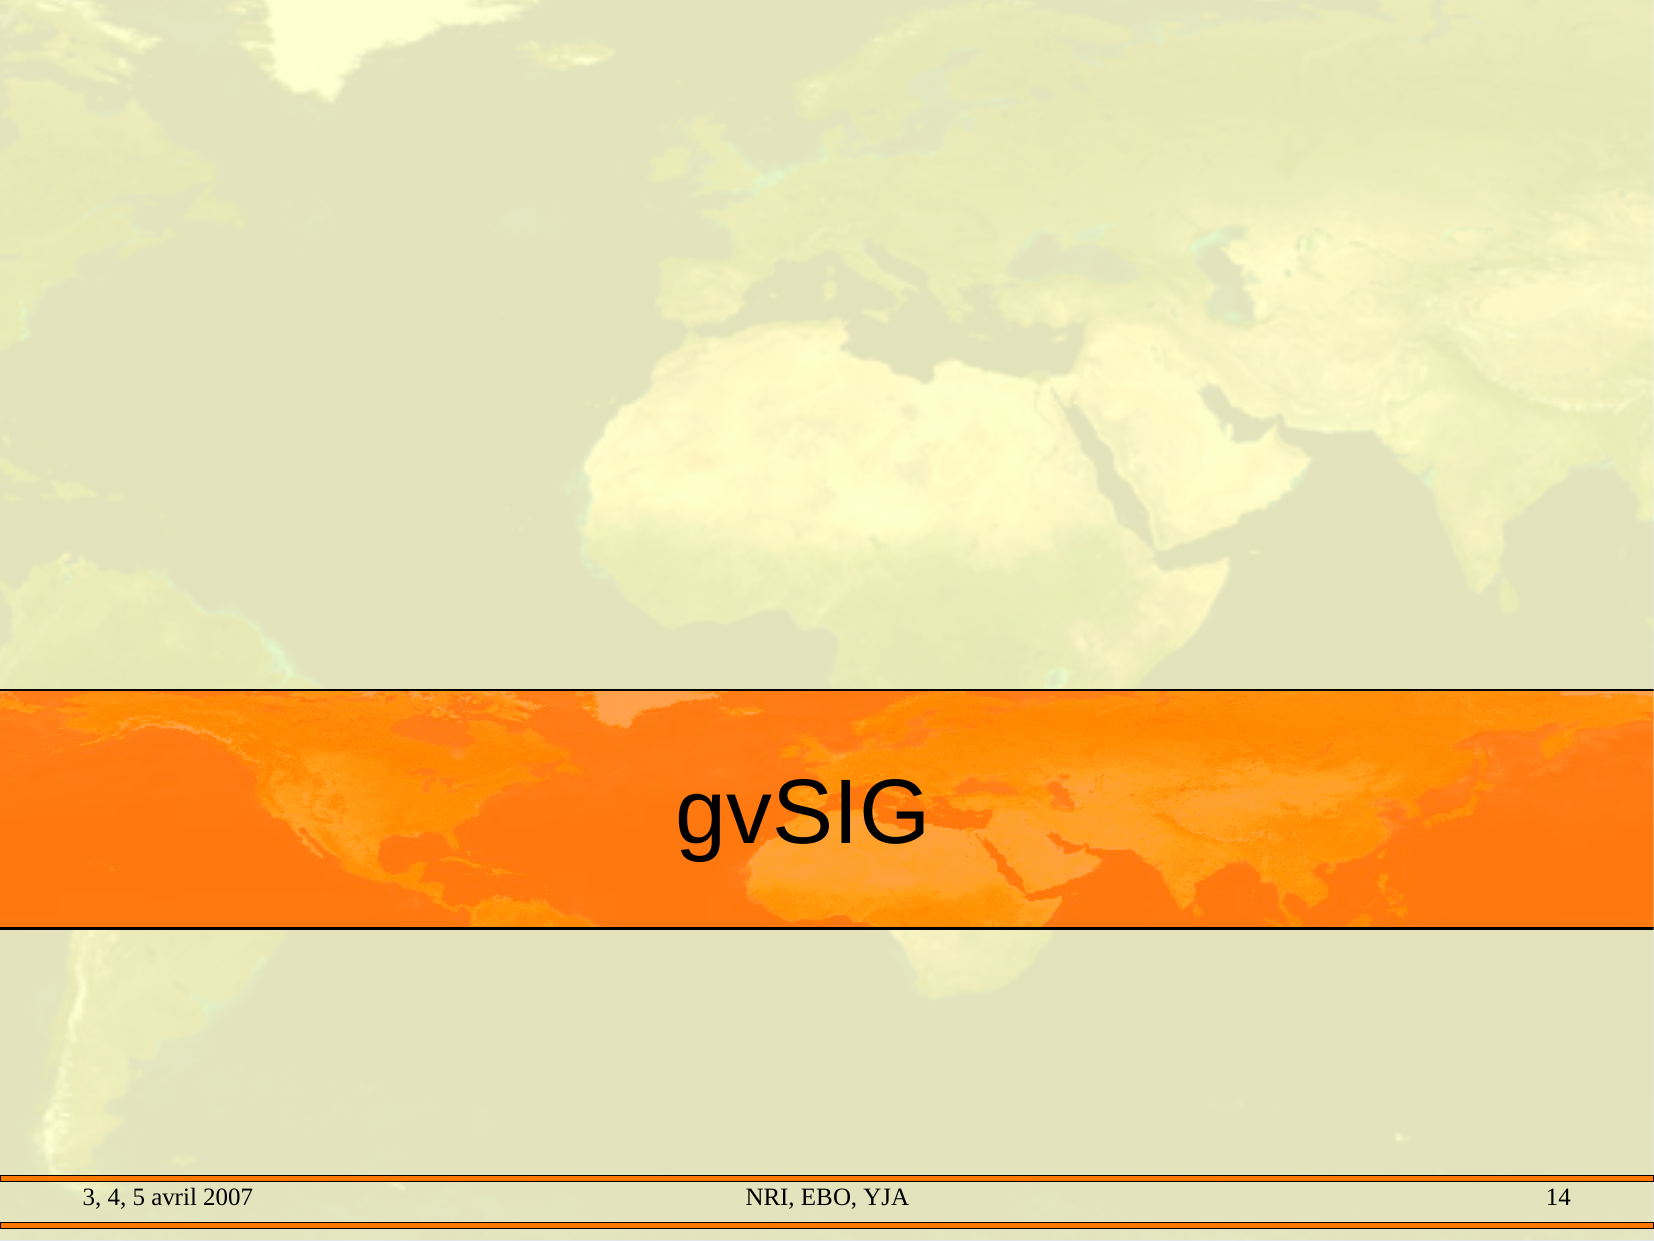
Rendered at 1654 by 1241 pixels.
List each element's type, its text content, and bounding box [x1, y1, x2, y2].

title gvSIG [59, 708, 1548, 916]
picture [0, 691, 1654, 927]
